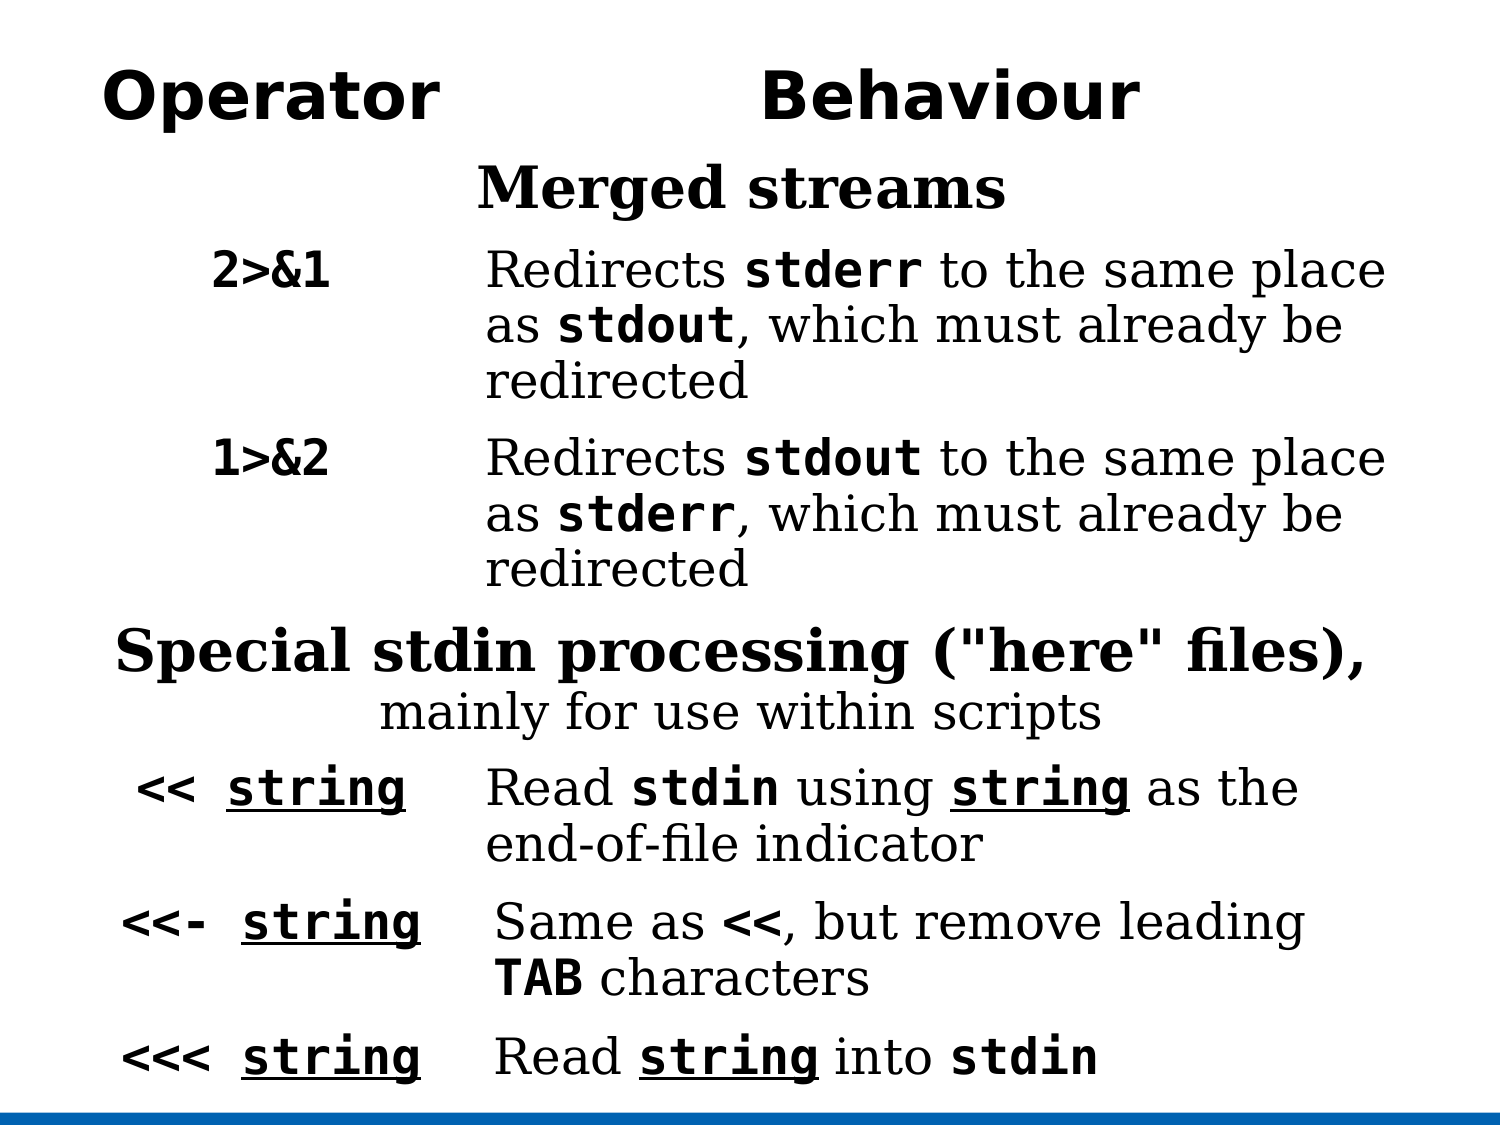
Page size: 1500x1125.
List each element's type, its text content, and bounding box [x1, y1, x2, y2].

table_cell Read string into stdin [479, 1016, 1421, 1095]
table_cell 2>&1 [63, 231, 479, 419]
table_header Behaviour [479, 46, 1421, 142]
table_cell <<< string [63, 1016, 479, 1095]
table_cell 1>&2 [63, 419, 479, 607]
table_cell << string [63, 749, 479, 881]
table_cell <<- string [63, 881, 479, 1016]
table_cell Merged streams [63, 142, 1421, 231]
table_cell Redirects stdout to the same place as stderr, which must already be redirected [479, 419, 1421, 607]
table_header Operator [63, 46, 479, 142]
table_cell Read stdin using string as the end-of-file indicator [479, 749, 1421, 881]
table_cell Special stdin processing ("here" files), mainly for use within scripts [63, 607, 1421, 749]
table_cell Redirects stderr to the same place as stdout, which must already be redirected [479, 231, 1421, 419]
table_cell Same as <<, but remove leading TAB characters [479, 881, 1421, 1016]
